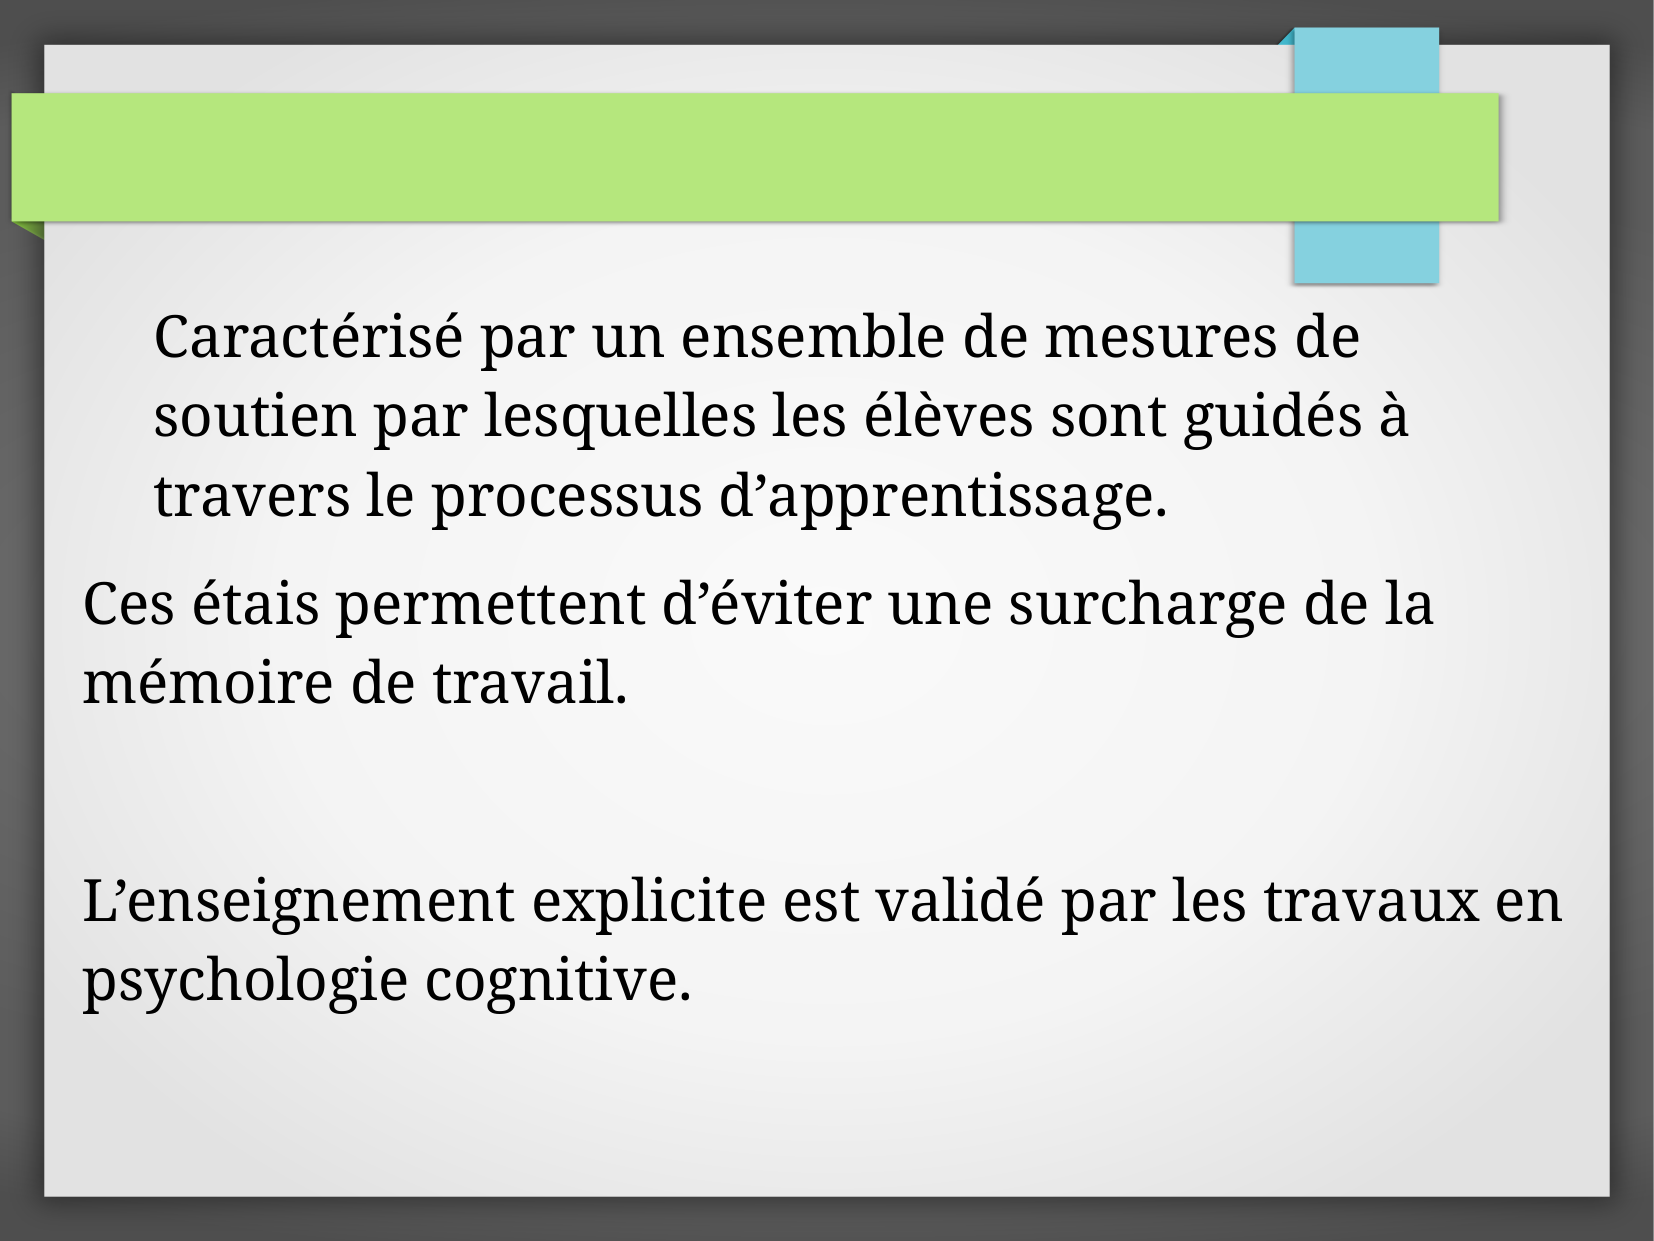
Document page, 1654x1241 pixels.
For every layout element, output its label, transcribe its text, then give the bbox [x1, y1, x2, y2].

list Caractérisé par un ensemble de mesures de soutien par lesquelles les élèves sont guidés à travers le processus d’apprentissage. Ces étais permettent d’éviter une surcharge de la mémoire de travail. L’enseignement explicite est validé par les travaux en psychologie cognitive. [82, 295, 1571, 1015]
picture [0, 0, 1654, 1241]
